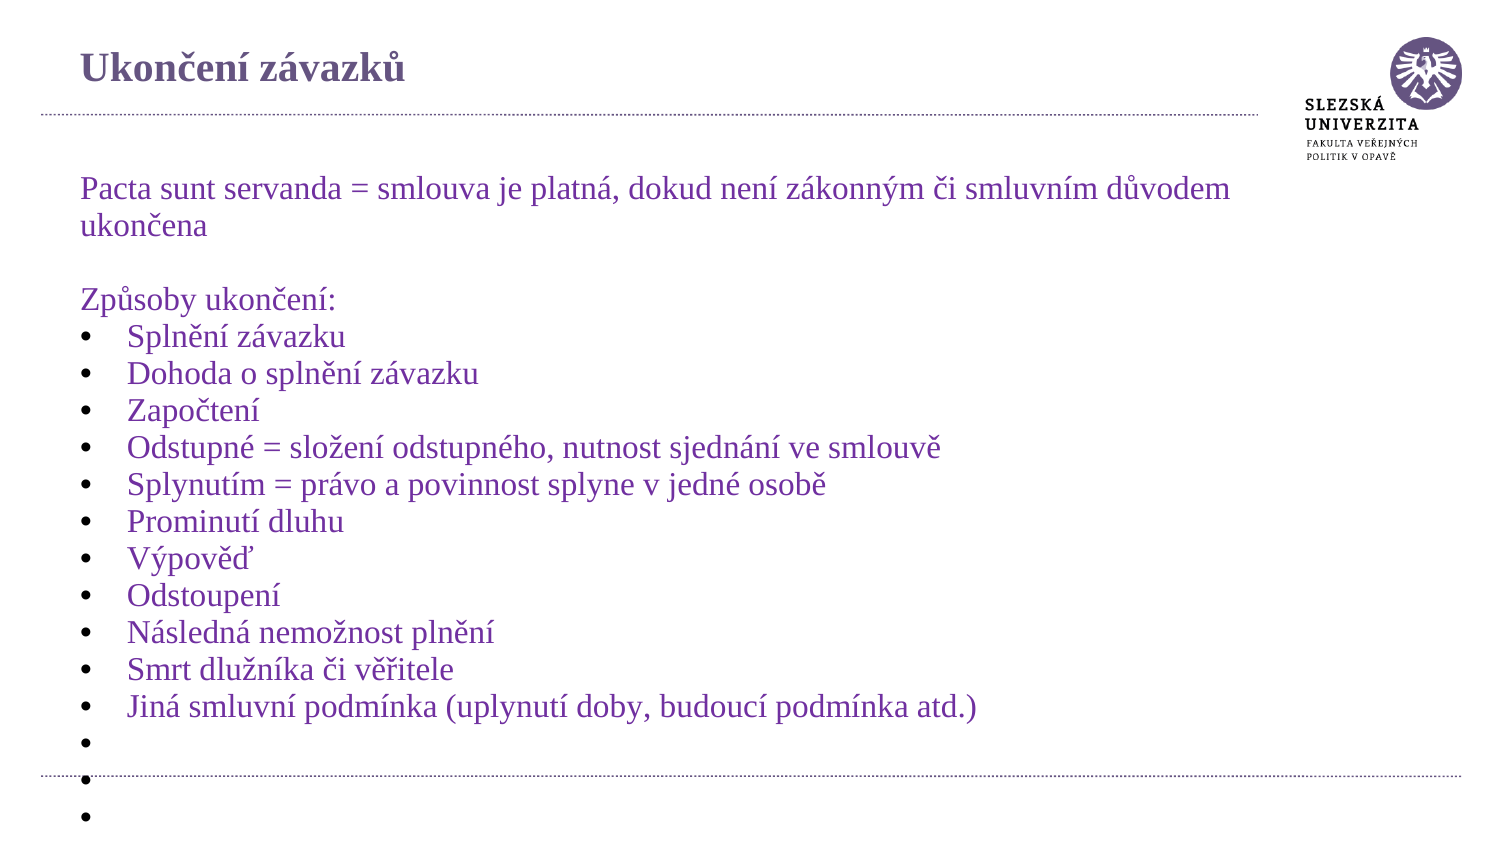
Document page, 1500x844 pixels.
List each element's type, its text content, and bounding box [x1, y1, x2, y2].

text_box Pacta sunt servanda = smlouva je platná, dokud není zákonným či smluvním důvodem ukončena Způsoby ukončení: Splnění závazku Dohoda o splnění závazku Započtení Odstupné = složení odstupného, nutnost sjednání ve smlouvě Splynutím = právo a povinnost splyne v jedné osobě Prominutí dluhu Výpověď Odstoupení Následná nemožnost plnění Smrt dlužníka či věřitele Jiná smluvní podmínka (uplynutí doby, budoucí podmínka atd.) [64, 161, 1309, 751]
title Ukončení závazků [64, 32, 1281, 116]
